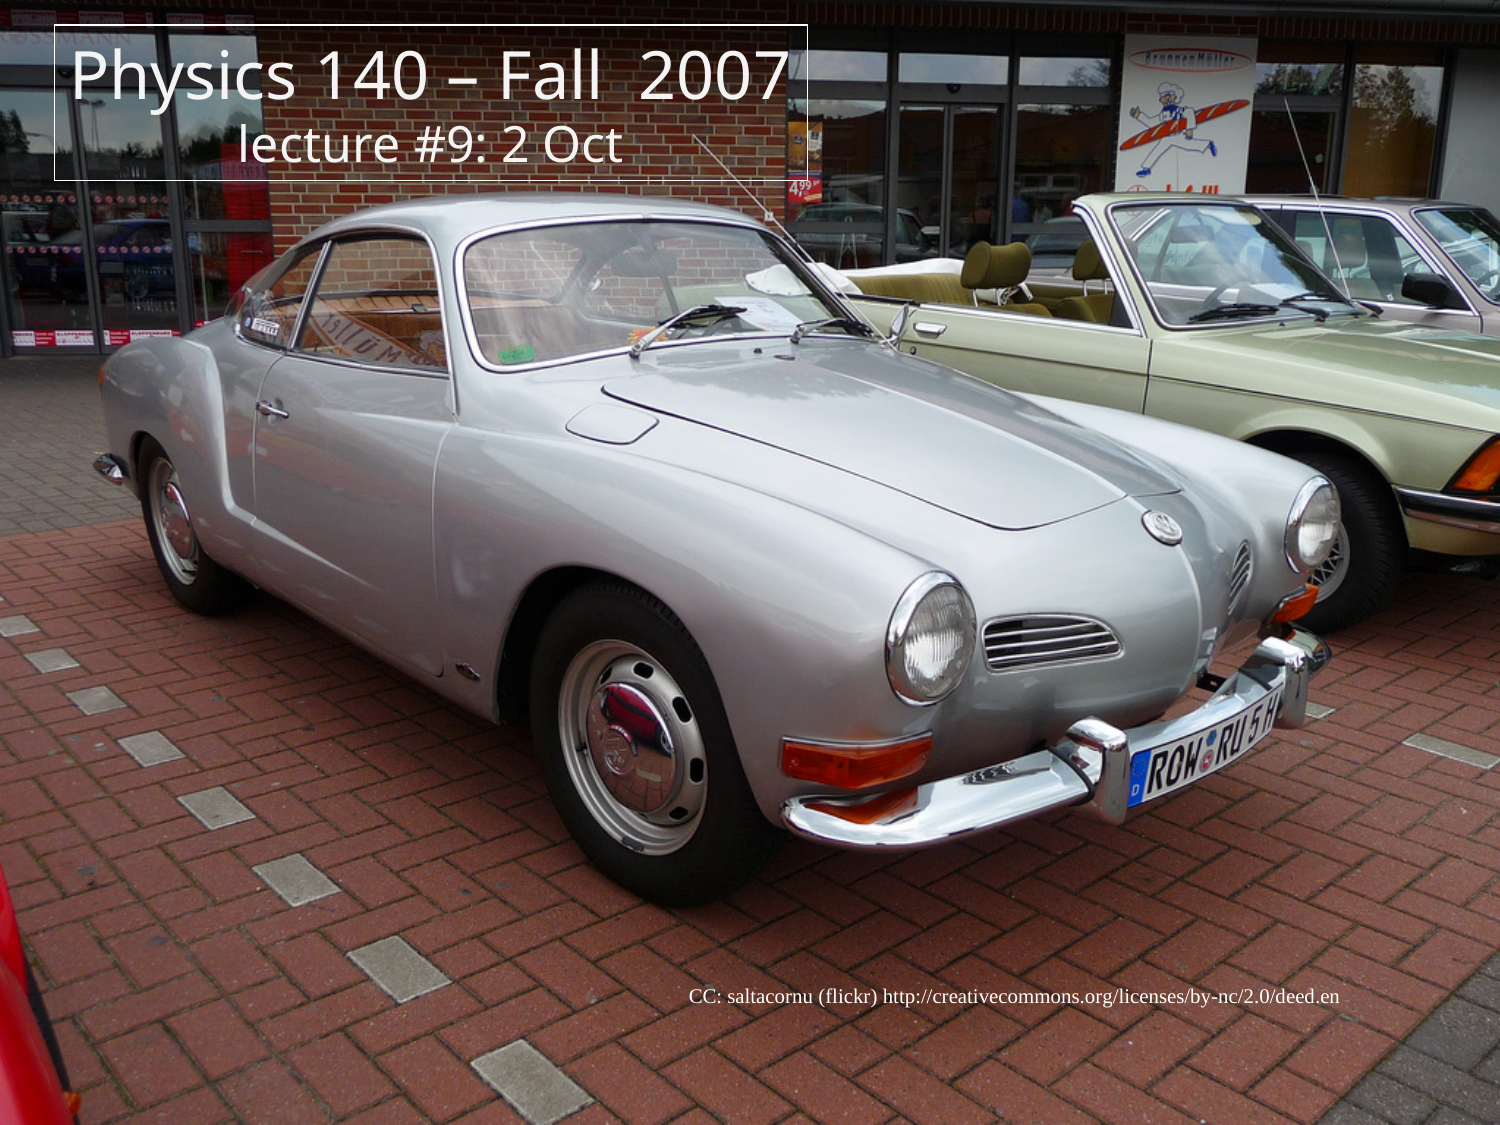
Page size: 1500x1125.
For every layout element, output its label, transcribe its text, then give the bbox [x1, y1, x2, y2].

text_box Physics 140 – Fall 2007 lecture #9: 2 Oct [54, 24, 808, 181]
text_box CC: saltacornu (flickr) http://creativecommons.org/licenses/by-nc/2.0/deed.en [674, 975, 1356, 1016]
picture [0, 0, 1500, 1125]
